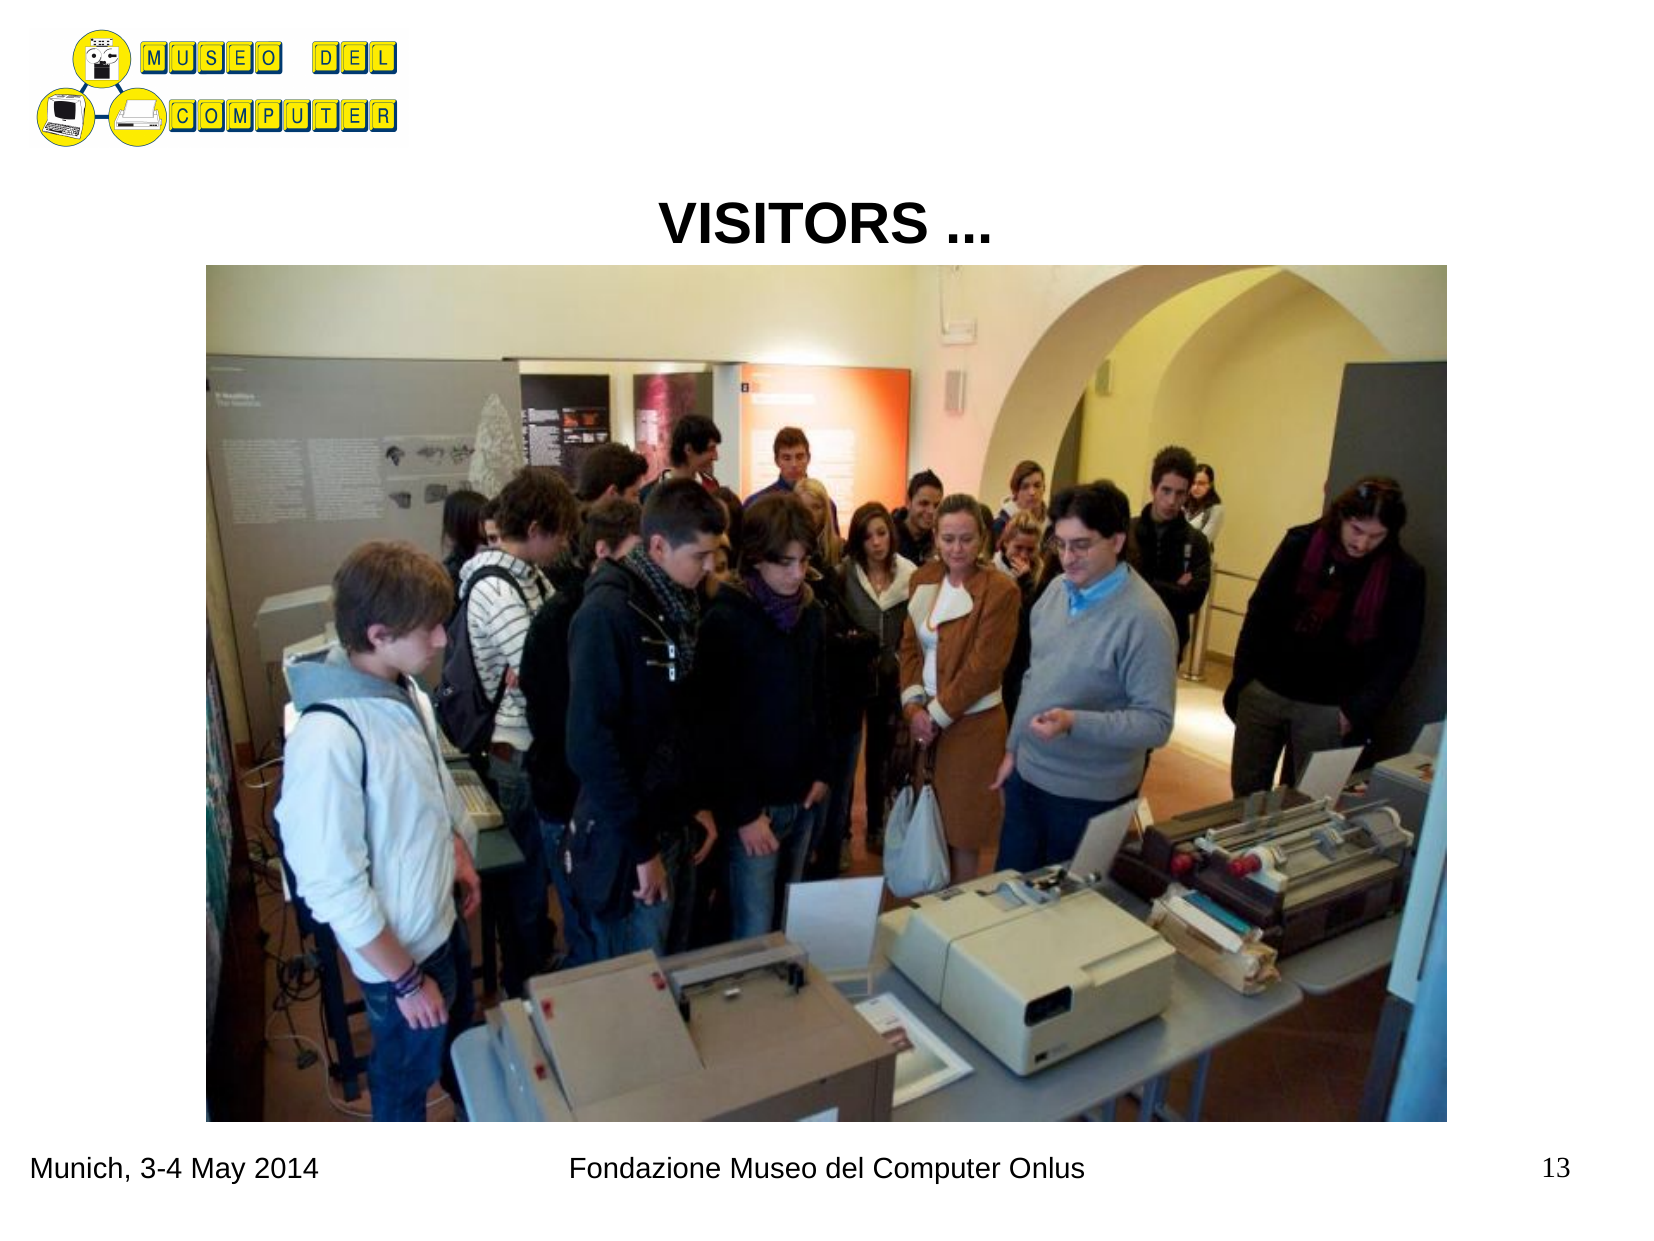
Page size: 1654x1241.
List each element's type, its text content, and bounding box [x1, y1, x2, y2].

picture [29, 28, 409, 148]
text_box VISITORS ... [177, 183, 1477, 265]
picture [206, 265, 1447, 1123]
